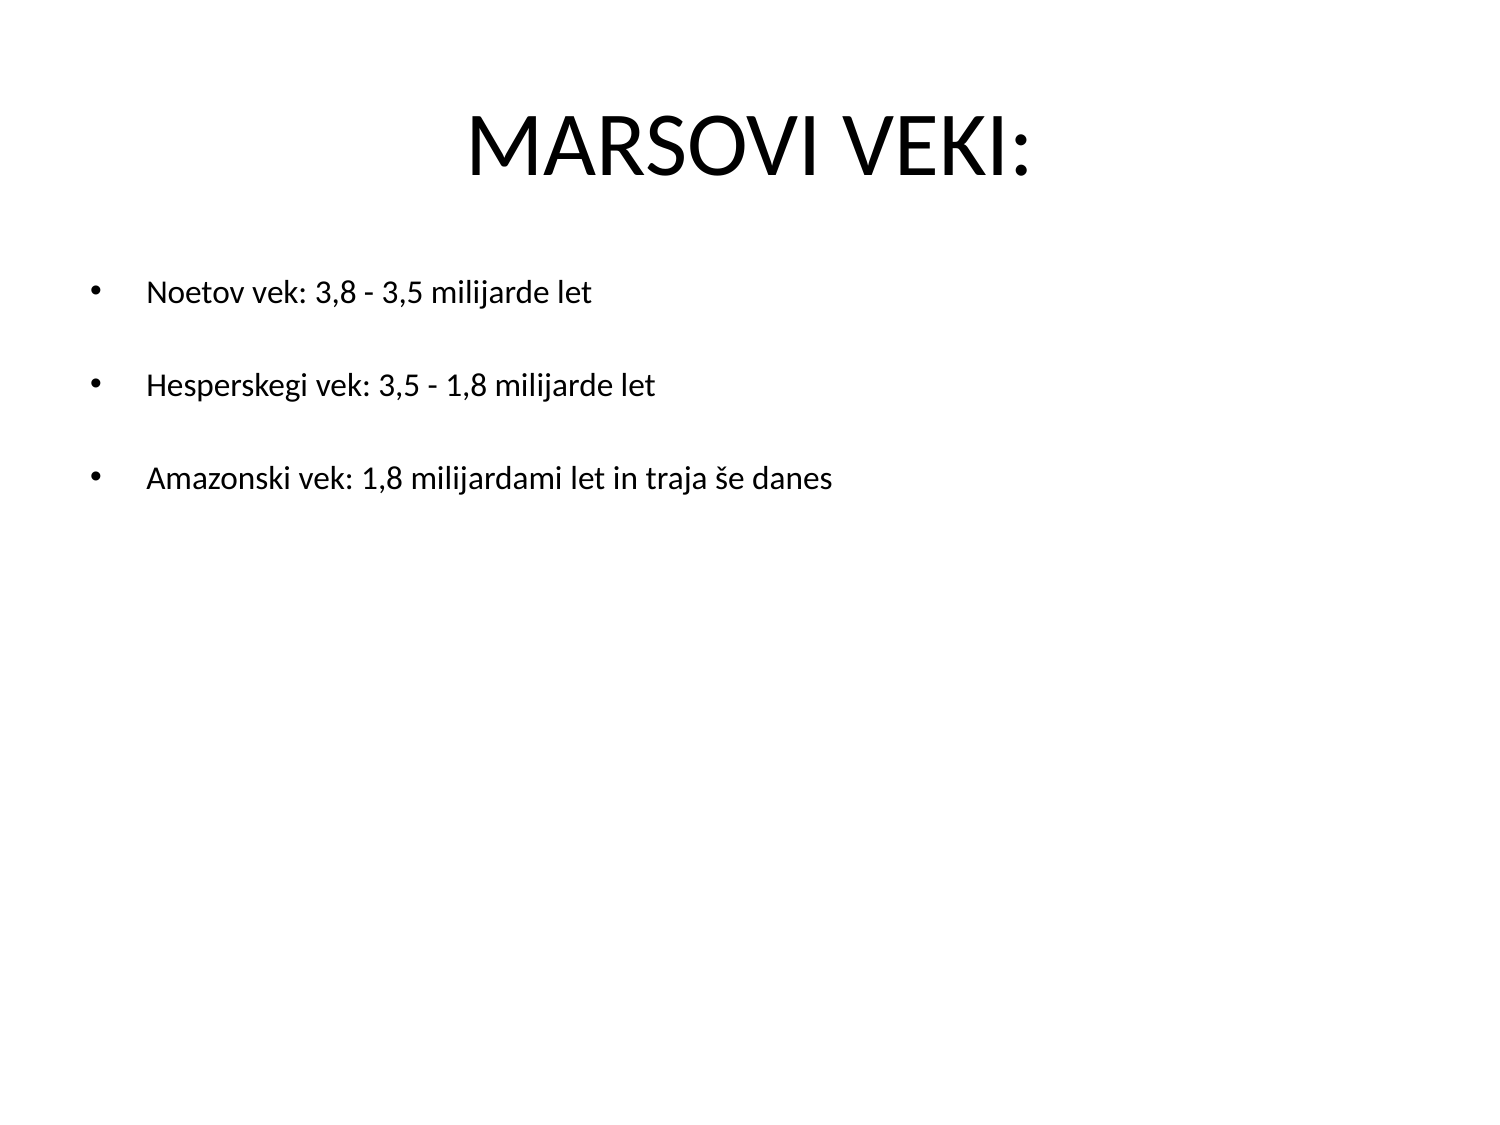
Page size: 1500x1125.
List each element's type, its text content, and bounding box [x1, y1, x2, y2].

list Noetov vek: 3,8 - 3,5 milijarde let Hesperskegi vek: 3,5 - 1,8 milijarde let Amazonski vek: 1,8 milijardami let in traja še danes [75, 262, 1425, 1005]
title MARSOVI VEKI: [75, 45, 1425, 233]
